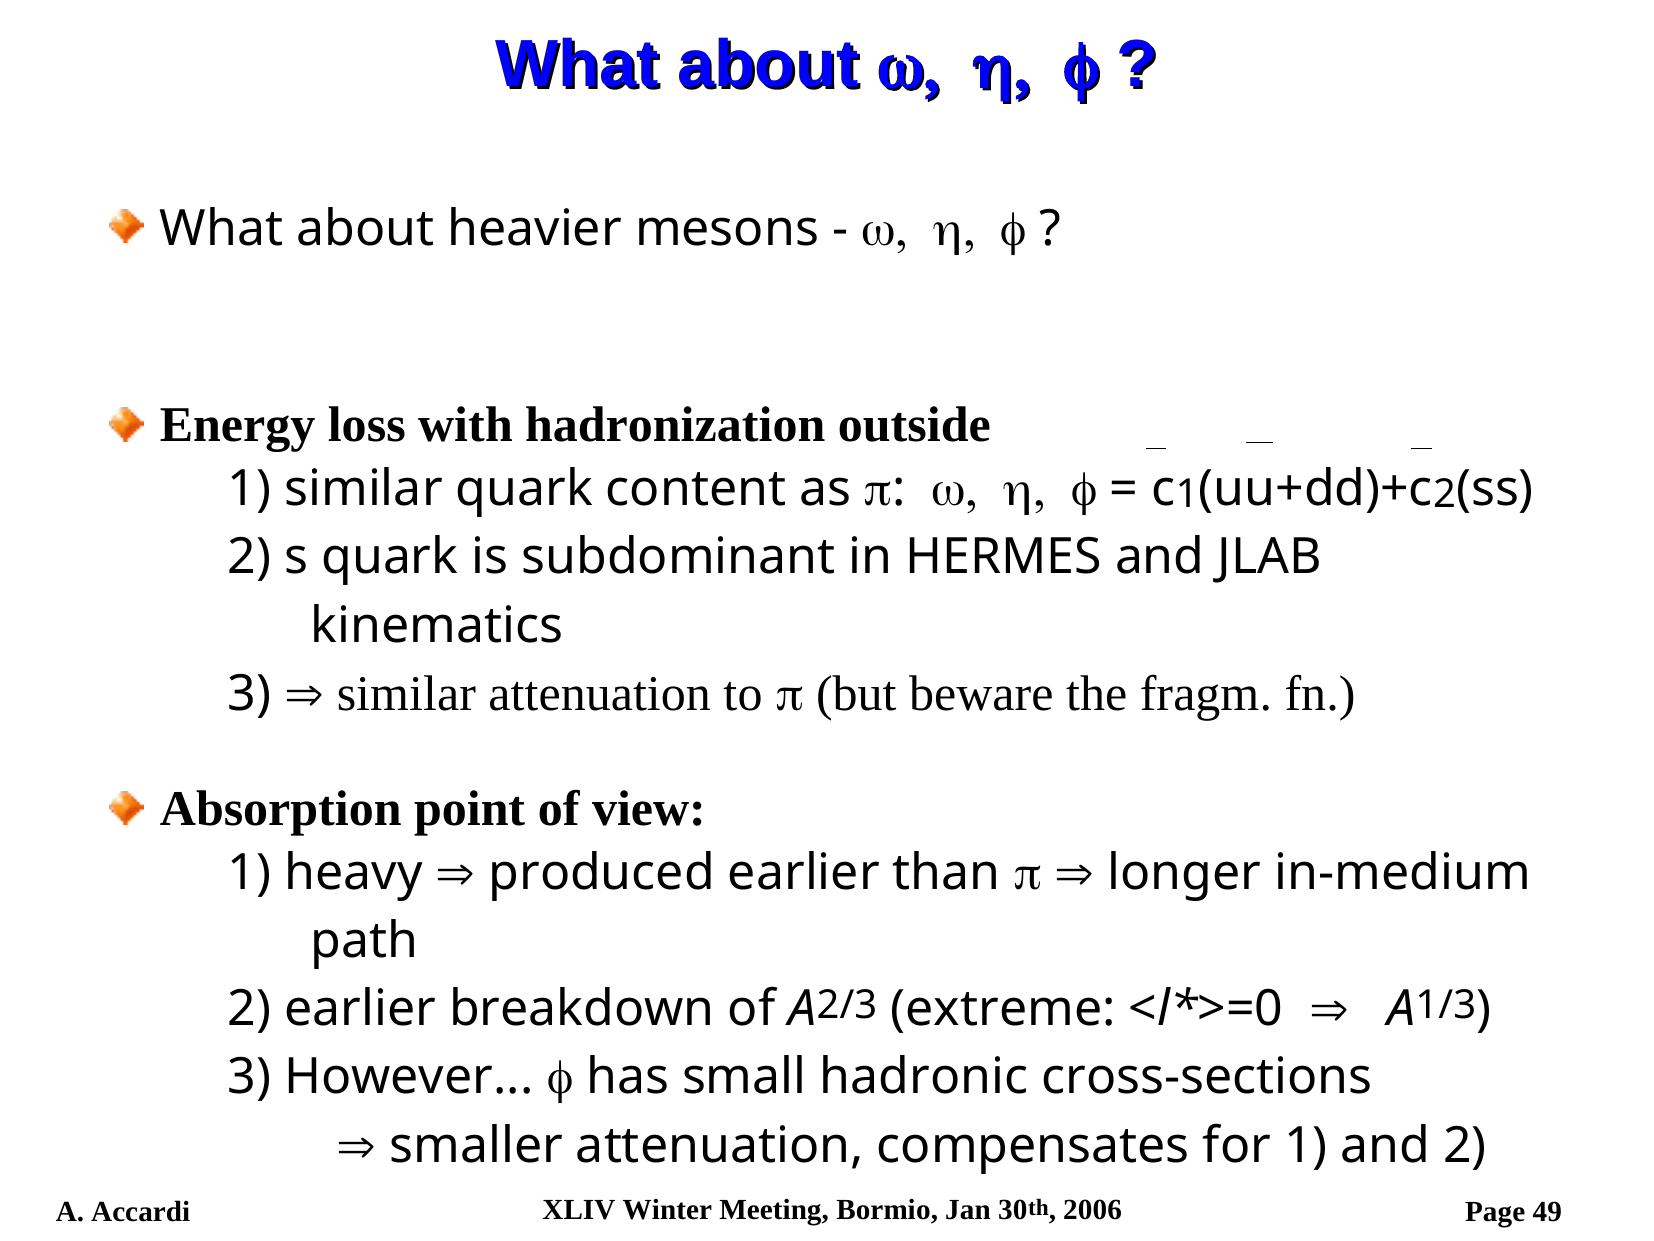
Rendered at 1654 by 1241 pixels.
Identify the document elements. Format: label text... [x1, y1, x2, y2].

text_box Page <number> [1465, 1195, 1654, 1234]
text_box What about w, h, f ? [29, 23, 1625, 112]
text_box What about heavier mesons - w, h, f ? Energy loss with hadronization outside similar quark content as p: w, h, f = c1(uu+dd)+c2(ss) s quark is subdominant in HERMES and JLAB kinematics  similar attenuation to p (but beware the fragm. fn.) Absorption point of view: heavy  produced earlier than p  longer in-medium path earlier breakdown of A2/3 (extreme: <l*>=0  A1/3) However... f has small hadronic cross-sections  smaller attenuation, compensates for 1) and 2) [109, 192, 1544, 1031]
text_box XLIV Winter Meeting, Bormio, Jan 30th, 2006 [542, 1193, 1123, 1233]
text_box A. Accardi [37, 1187, 209, 1241]
